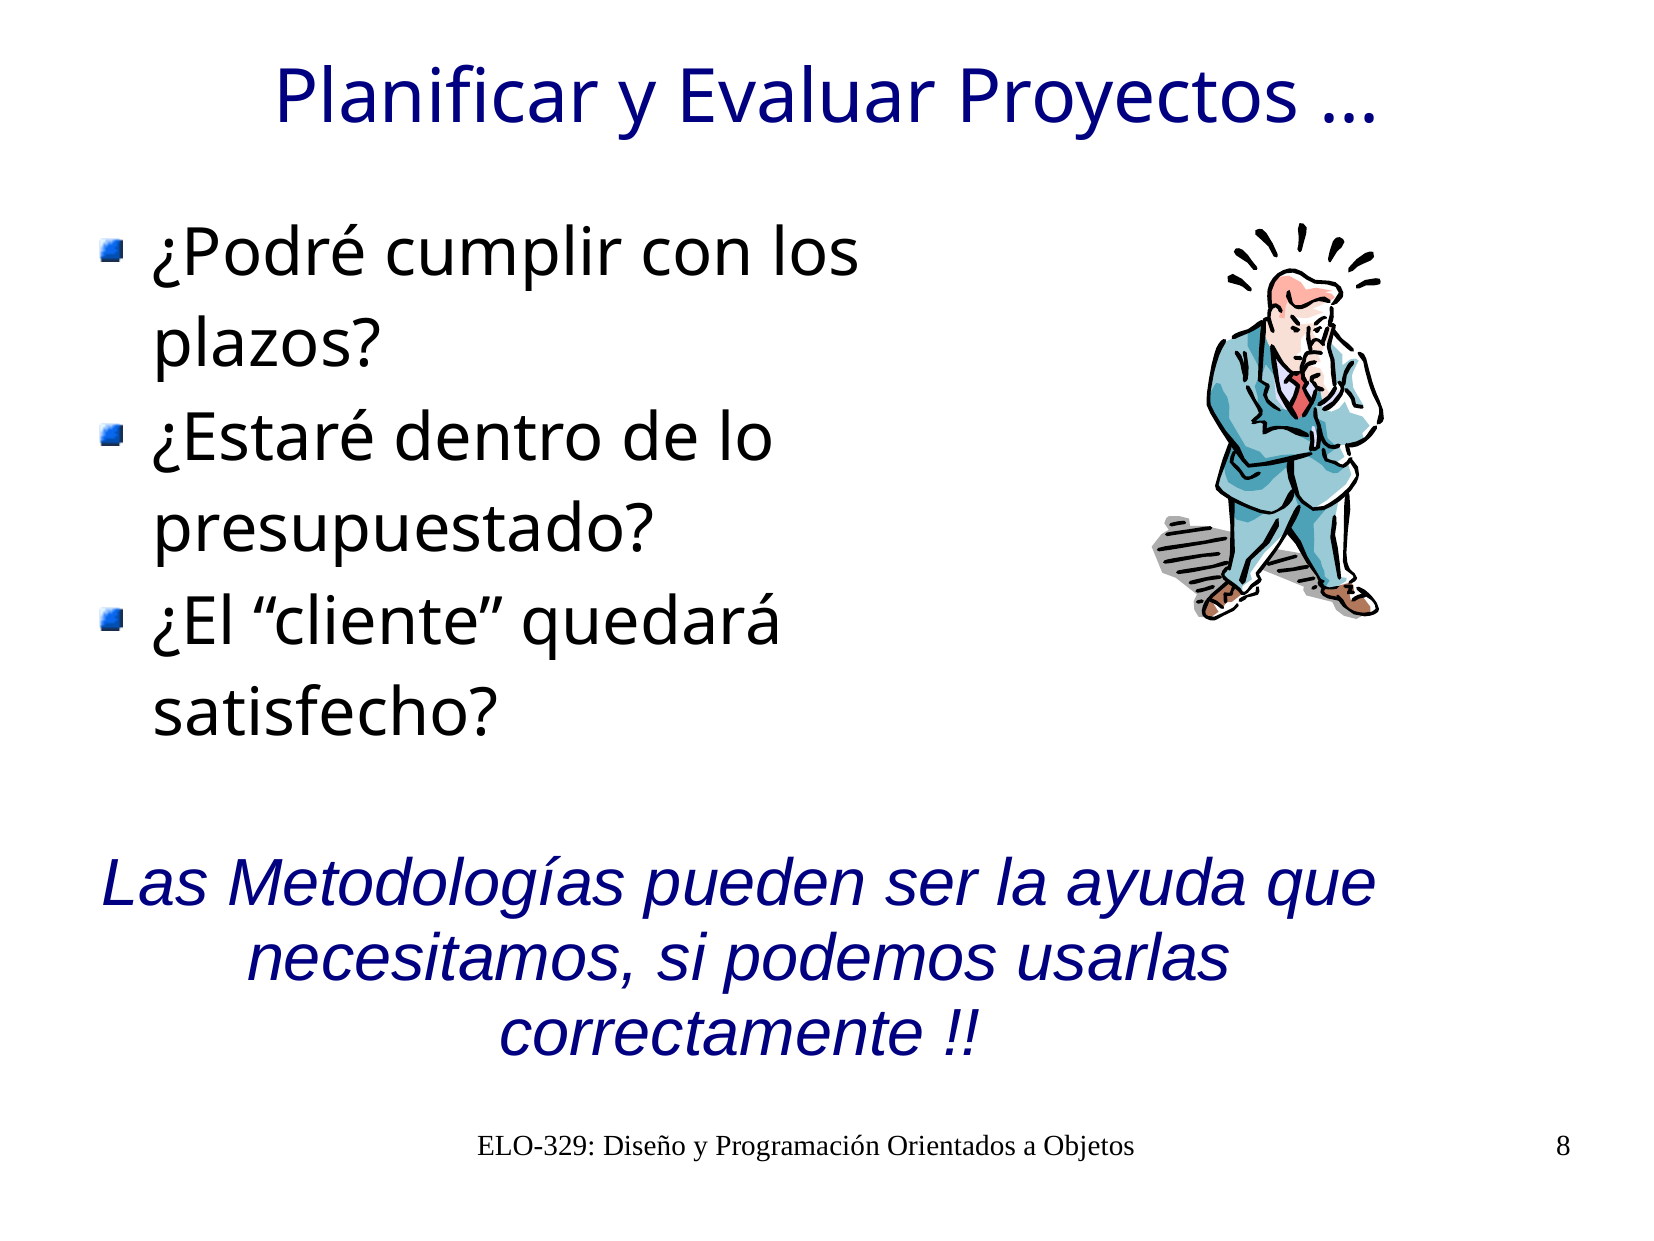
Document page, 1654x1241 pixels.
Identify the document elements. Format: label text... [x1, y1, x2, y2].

picture [1151, 220, 1388, 624]
title Planificar y Evaluar Proyectos ... [82, 45, 1571, 143]
text_box Las Metodologías pueden ser la ayuda que necesitamos, si podemos usarlas correctamente !! [54, 837, 1426, 1077]
list ¿Podré cumplir con los plazos? ¿Estaré dentro de lo presupuestado? ¿El “cliente” quedará satisfecho? [81, 204, 1026, 837]
